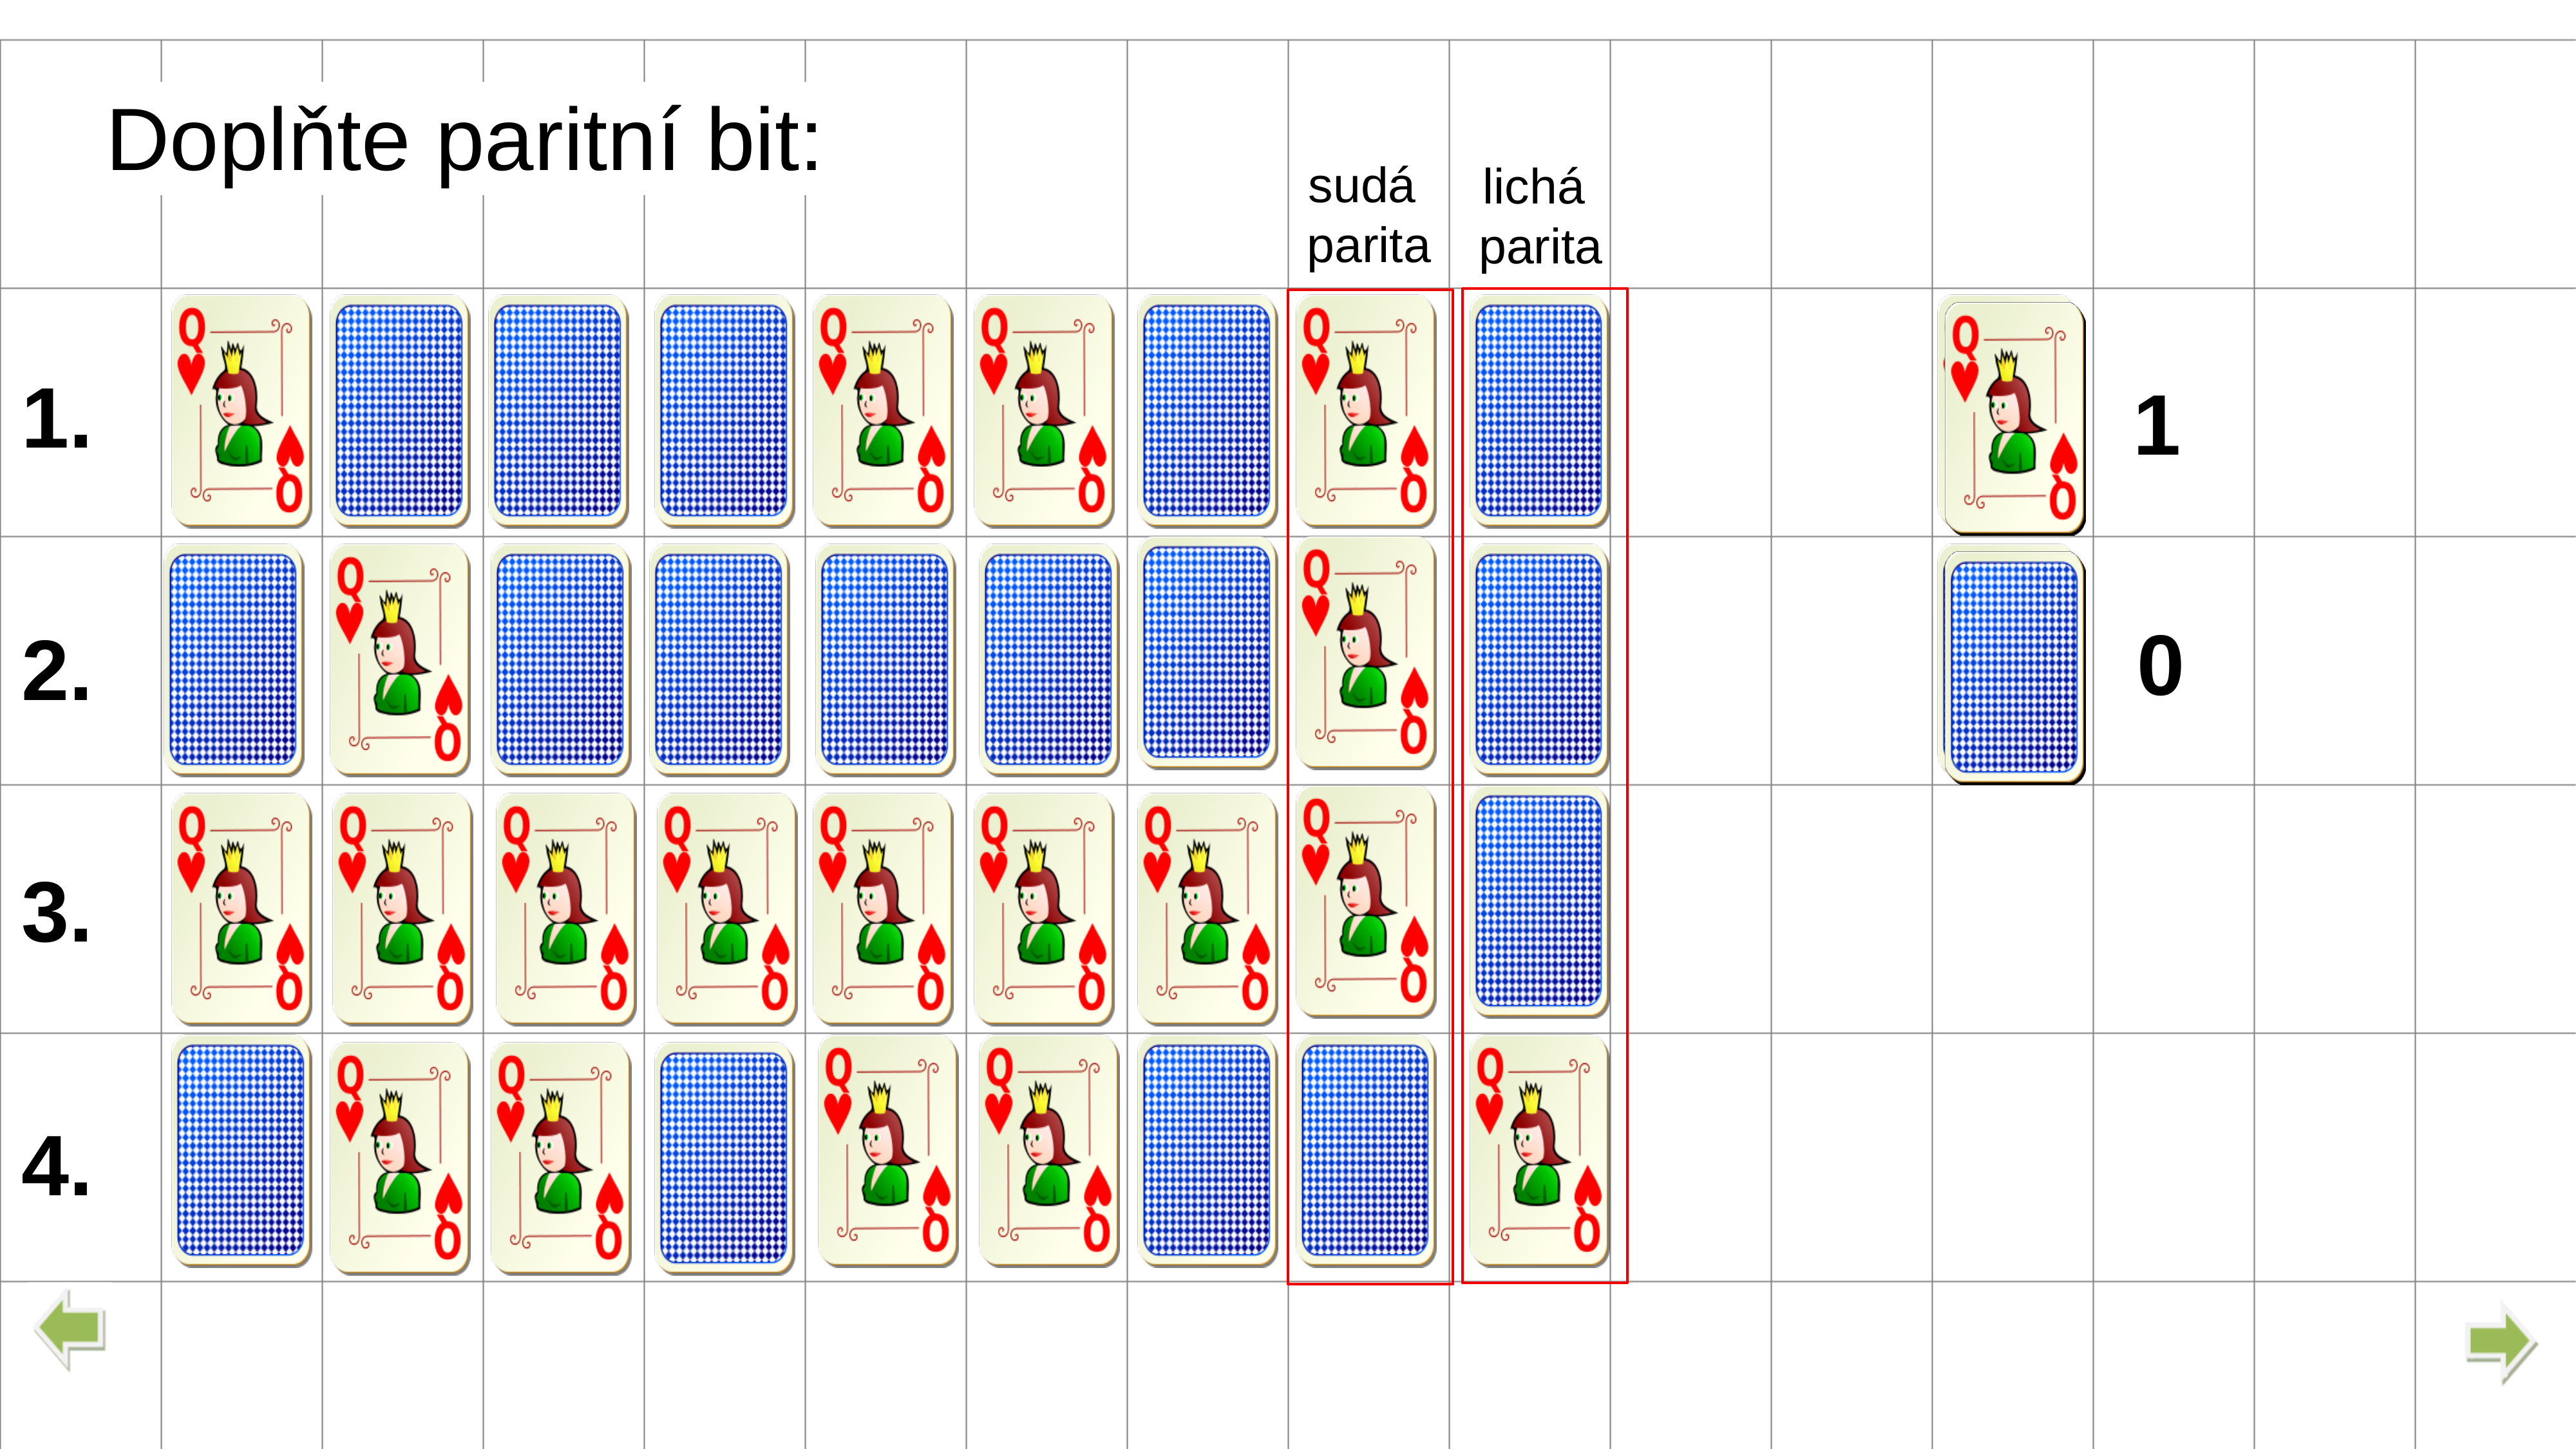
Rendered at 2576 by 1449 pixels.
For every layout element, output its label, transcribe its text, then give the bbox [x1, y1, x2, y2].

text_box Doplňte paritní bit: [106, 82, 942, 195]
text_box sudá parita [1314, 239, 1328, 260]
text_box 4. [21, 1109, 111, 1211]
text_box 3. [21, 856, 111, 957]
text_box 2. [21, 614, 111, 715]
text_box 0 [2137, 609, 2204, 713]
text_box 1. [21, 362, 111, 463]
text_box 1 [2133, 368, 2201, 473]
picture [0, 0, 2576, 1449]
text_box lichá parita [1486, 240, 1500, 261]
text_box lichá parita [1473, 154, 1609, 267]
text_box sudá parita [1301, 153, 1437, 266]
